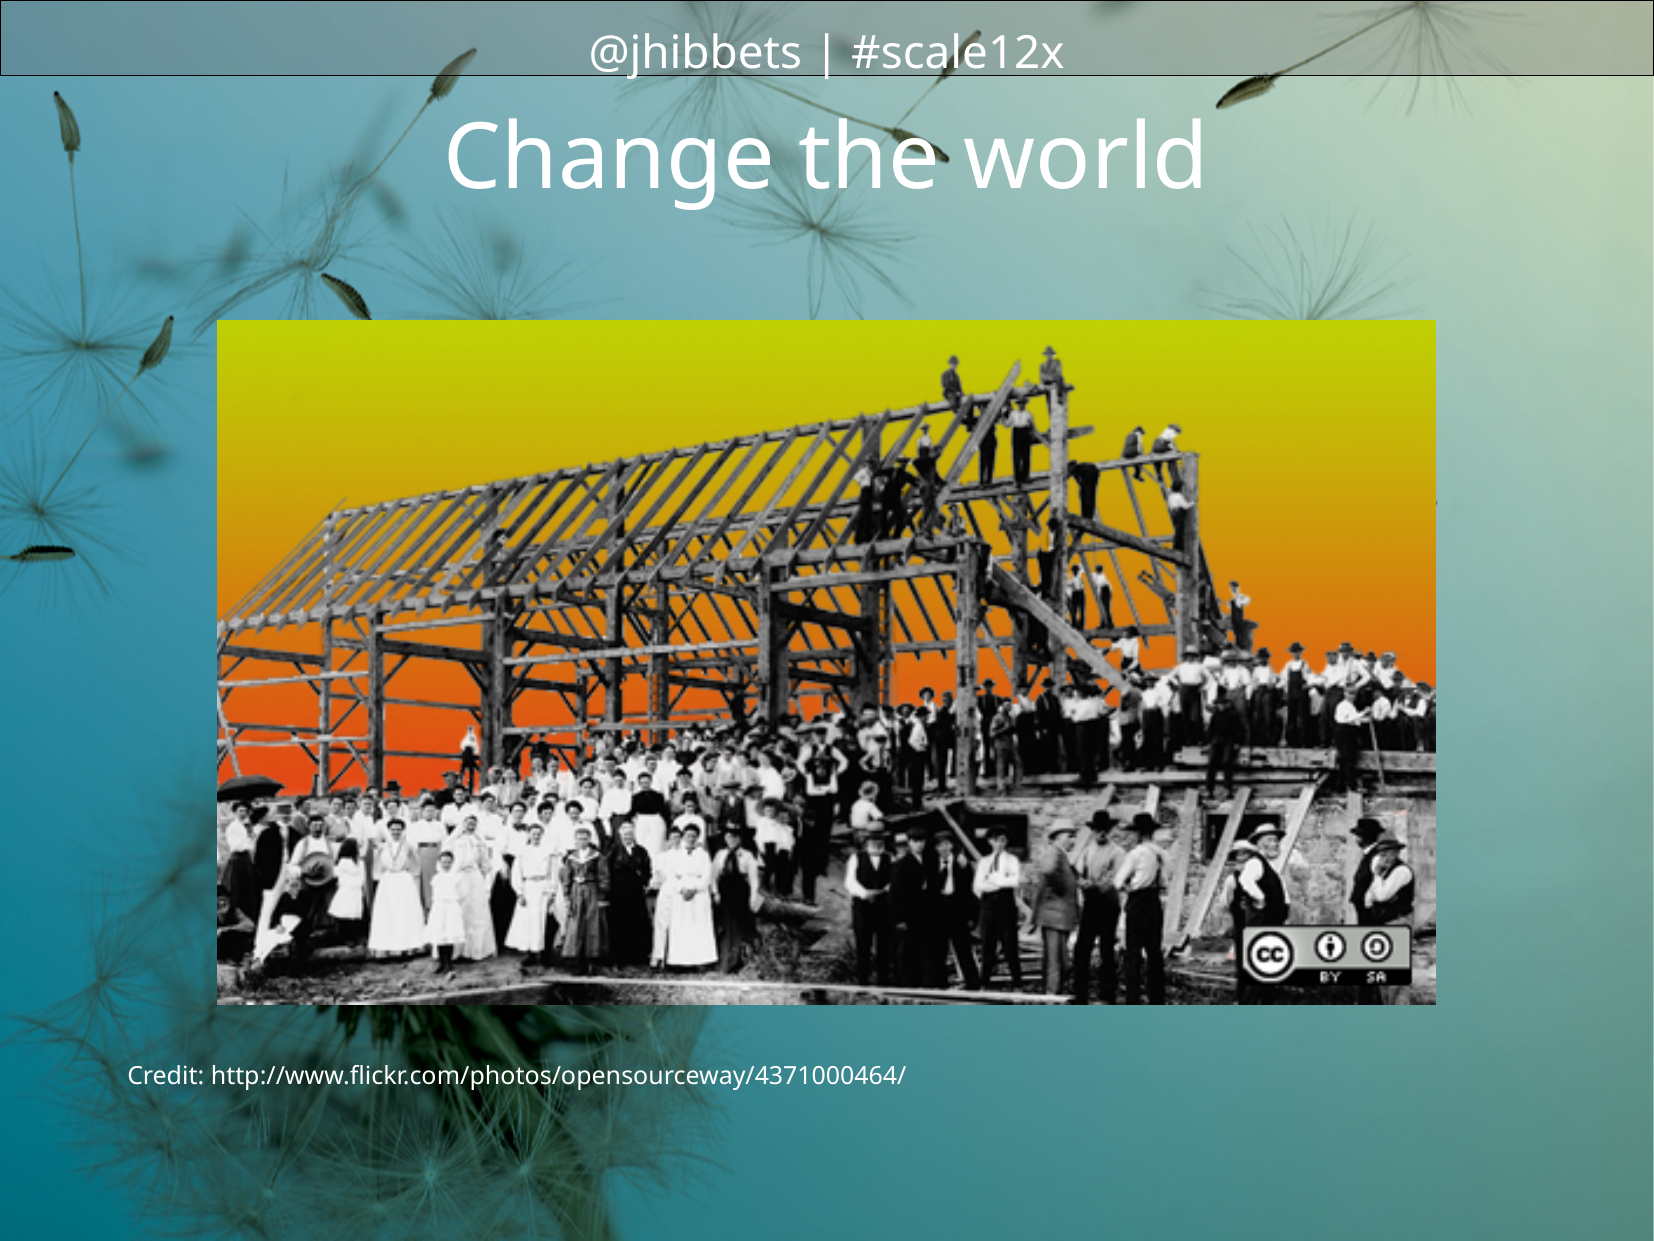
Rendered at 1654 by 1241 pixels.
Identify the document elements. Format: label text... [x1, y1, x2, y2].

picture [0, 76, 1654, 1241]
text_box Credit: http://www.flickr.com/photos/opensourceway/4371000464/ [112, 1050, 938, 1094]
title Change the world [82, 49, 1571, 257]
